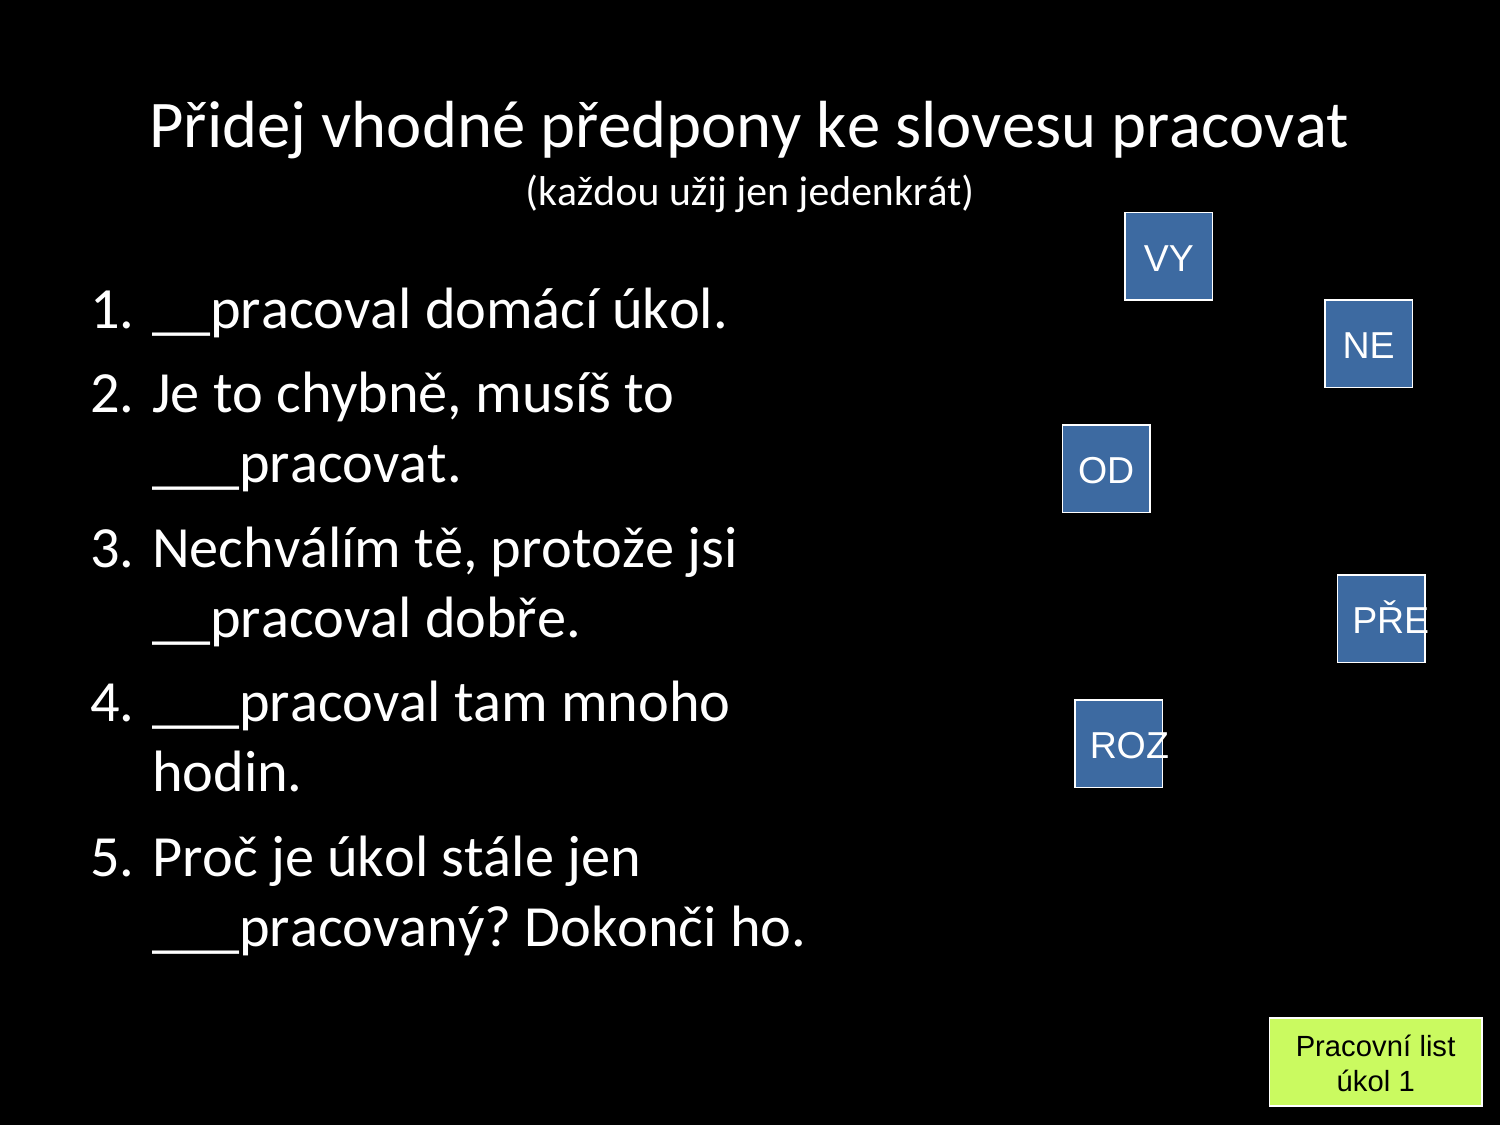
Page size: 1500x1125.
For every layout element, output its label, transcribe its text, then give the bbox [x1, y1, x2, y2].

text_box PŘE [1411, 621, 1426, 630]
text_box PŘE [1337, 574, 1426, 663]
text_box NE [1324, 299, 1413, 388]
text_box PŘE [1411, 610, 1426, 618]
text_box Pracovní list úkol 1 [1269, 1017, 1483, 1106]
text_box ROZ [1074, 699, 1163, 788]
text_box OD [1062, 424, 1150, 513]
list __pracoval domácí úkol. Je to chybně, musíš to ___pracovat. Nechválím tě, protože jsi __pracoval dobře. ___pracoval tam mnoho hodin. Proč je úkol stále jen ___pracovaný? Dokonči ho. [75, 262, 901, 1125]
title Přidej vhodné předpony ke slovesu pracovat (každou užij jen jedenkrát) [75, 45, 1426, 233]
text_box VY [1125, 212, 1213, 300]
text_box ROZ [1152, 740, 1163, 755]
